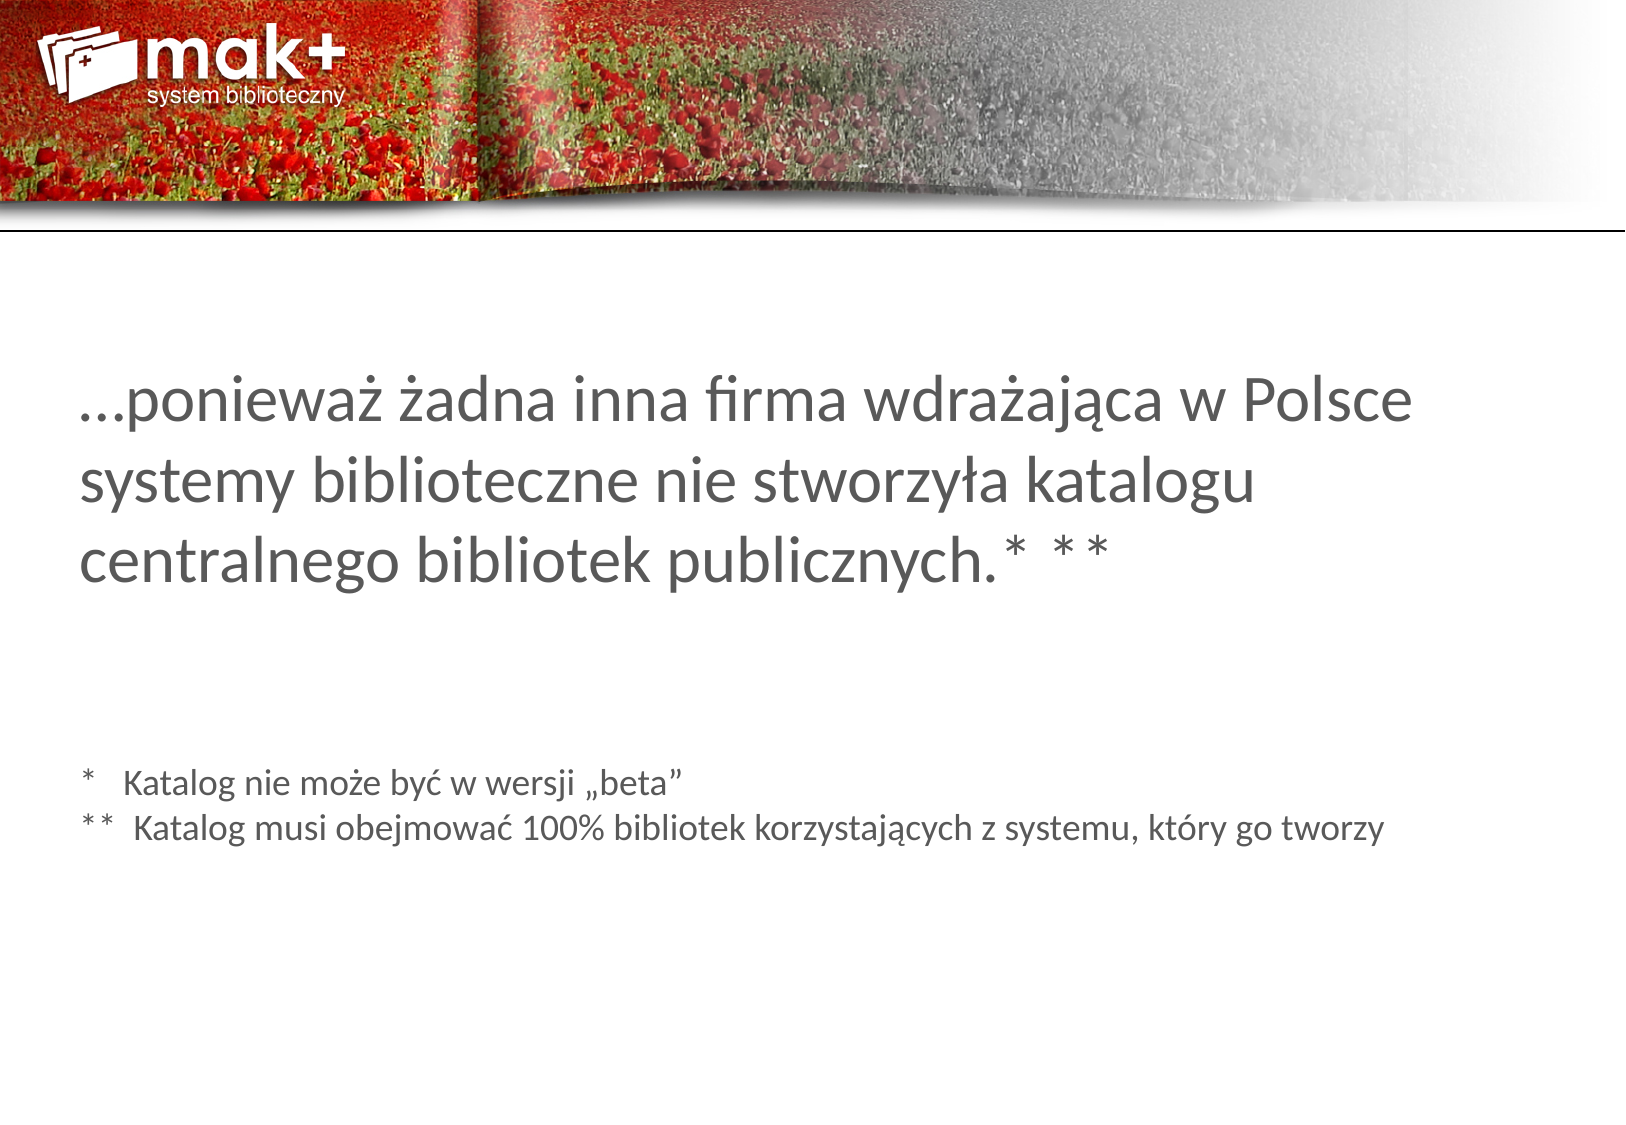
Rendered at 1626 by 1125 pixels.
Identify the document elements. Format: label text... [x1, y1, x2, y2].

text_box …ponieważ żadna inna firma wdrażająca w Polsce systemy biblioteczne nie stworzyła katalogu centralnego bibliotek publicznych.* ** * Katalog nie może być w wersji „beta” ** Katalog musi obejmować 100% bibliotek korzystających z systemu, który go tworzy [64, 351, 1609, 959]
picture [0, 0, 1625, 231]
